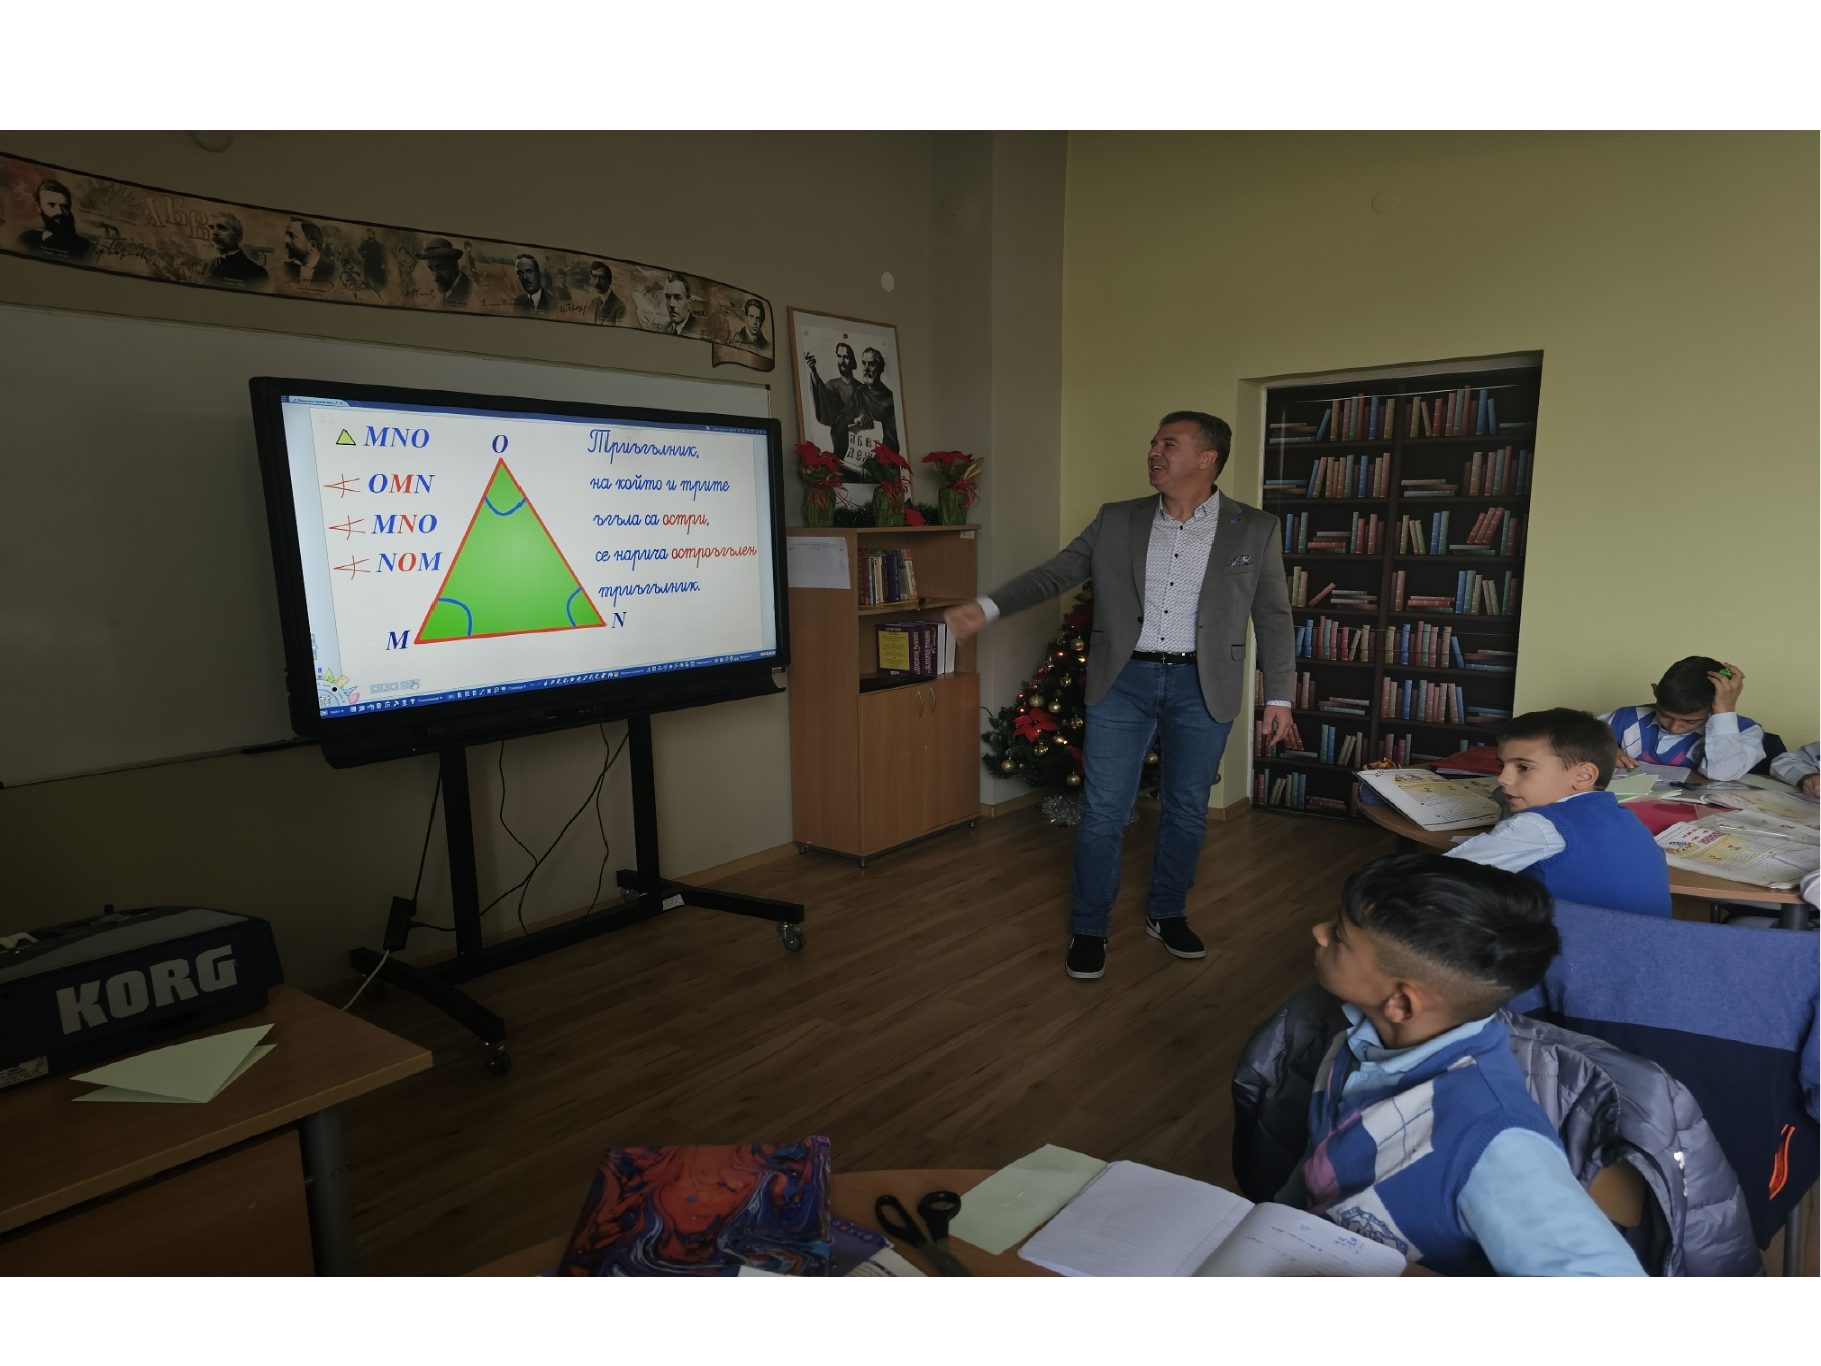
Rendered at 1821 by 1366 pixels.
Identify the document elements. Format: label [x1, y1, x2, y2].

picture [0, 130, 1821, 1277]
